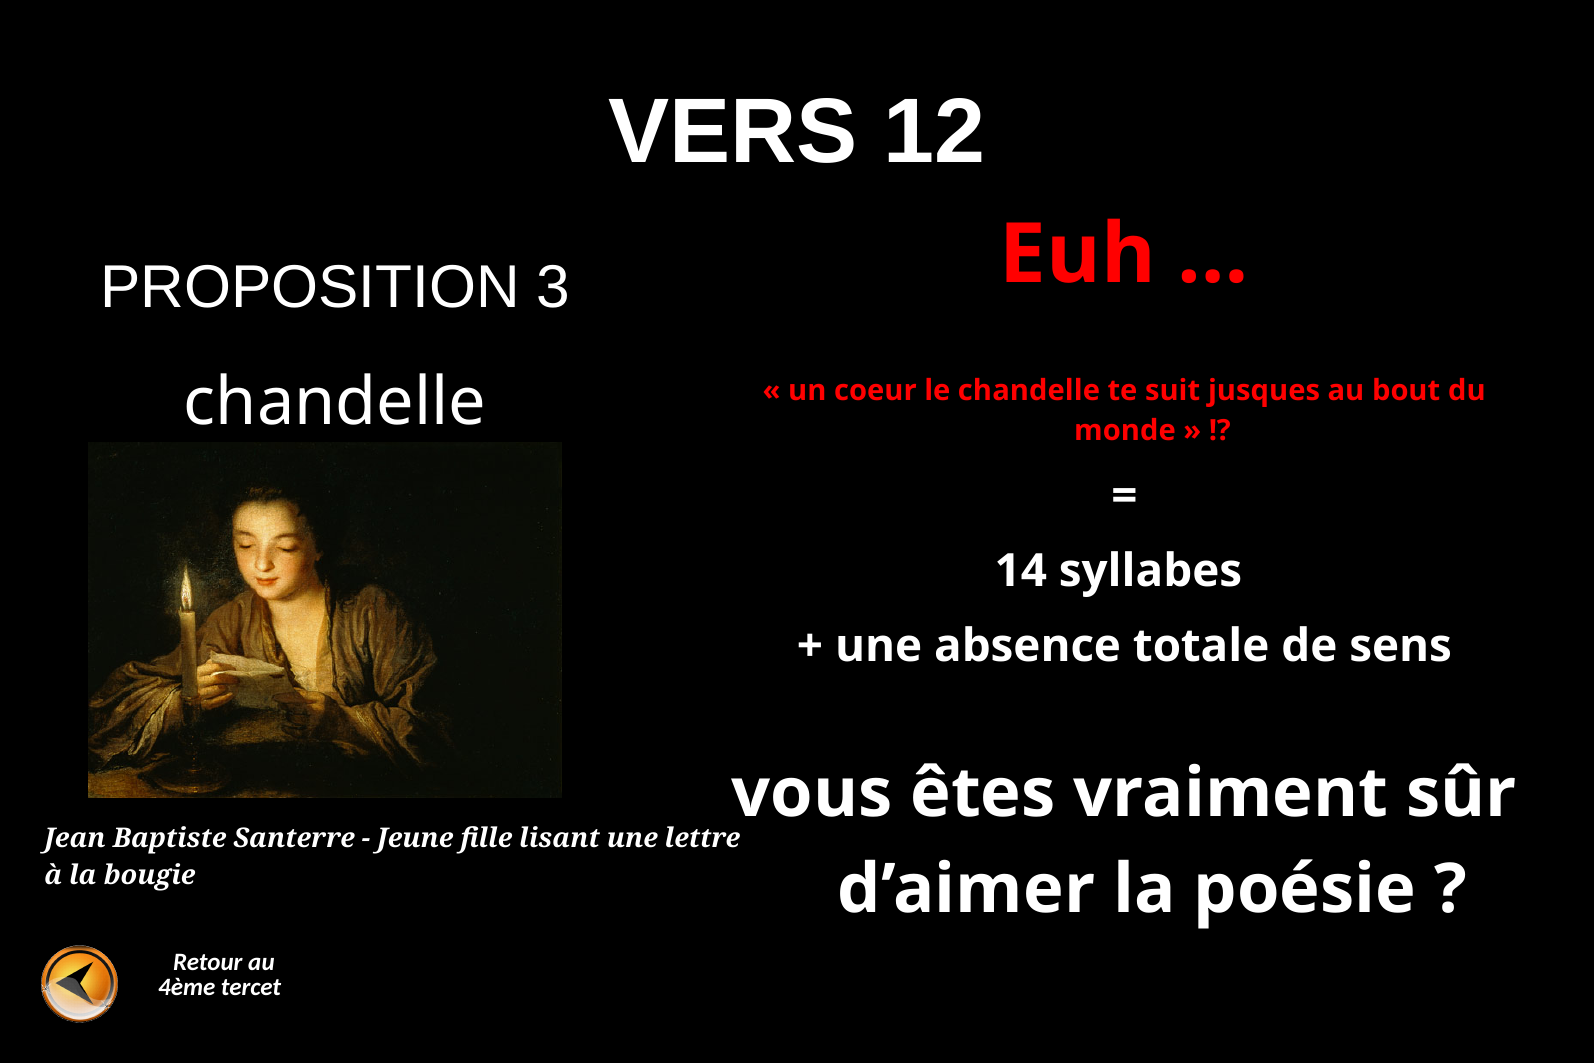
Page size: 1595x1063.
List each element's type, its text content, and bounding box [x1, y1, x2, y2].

title VERS 12 [79, 42, 1515, 220]
list PROPOSITION 3 chandelle [0, 163, 655, 865]
picture [40, 944, 119, 1024]
text_box Retour au 4ème tercet [131, 944, 308, 1010]
picture [88, 442, 562, 798]
text_box Jean Baptiste Santerre - Jeune fille lisant une lettre à la bougie [29, 811, 768, 893]
list Euh … « un coeur le chandelle te suit jusques au bout du monde » !? = 14 syllabes + une absence totale de sens vous êtes vraiment sûr d’aimer la poésie ? [683, 185, 1566, 975]
